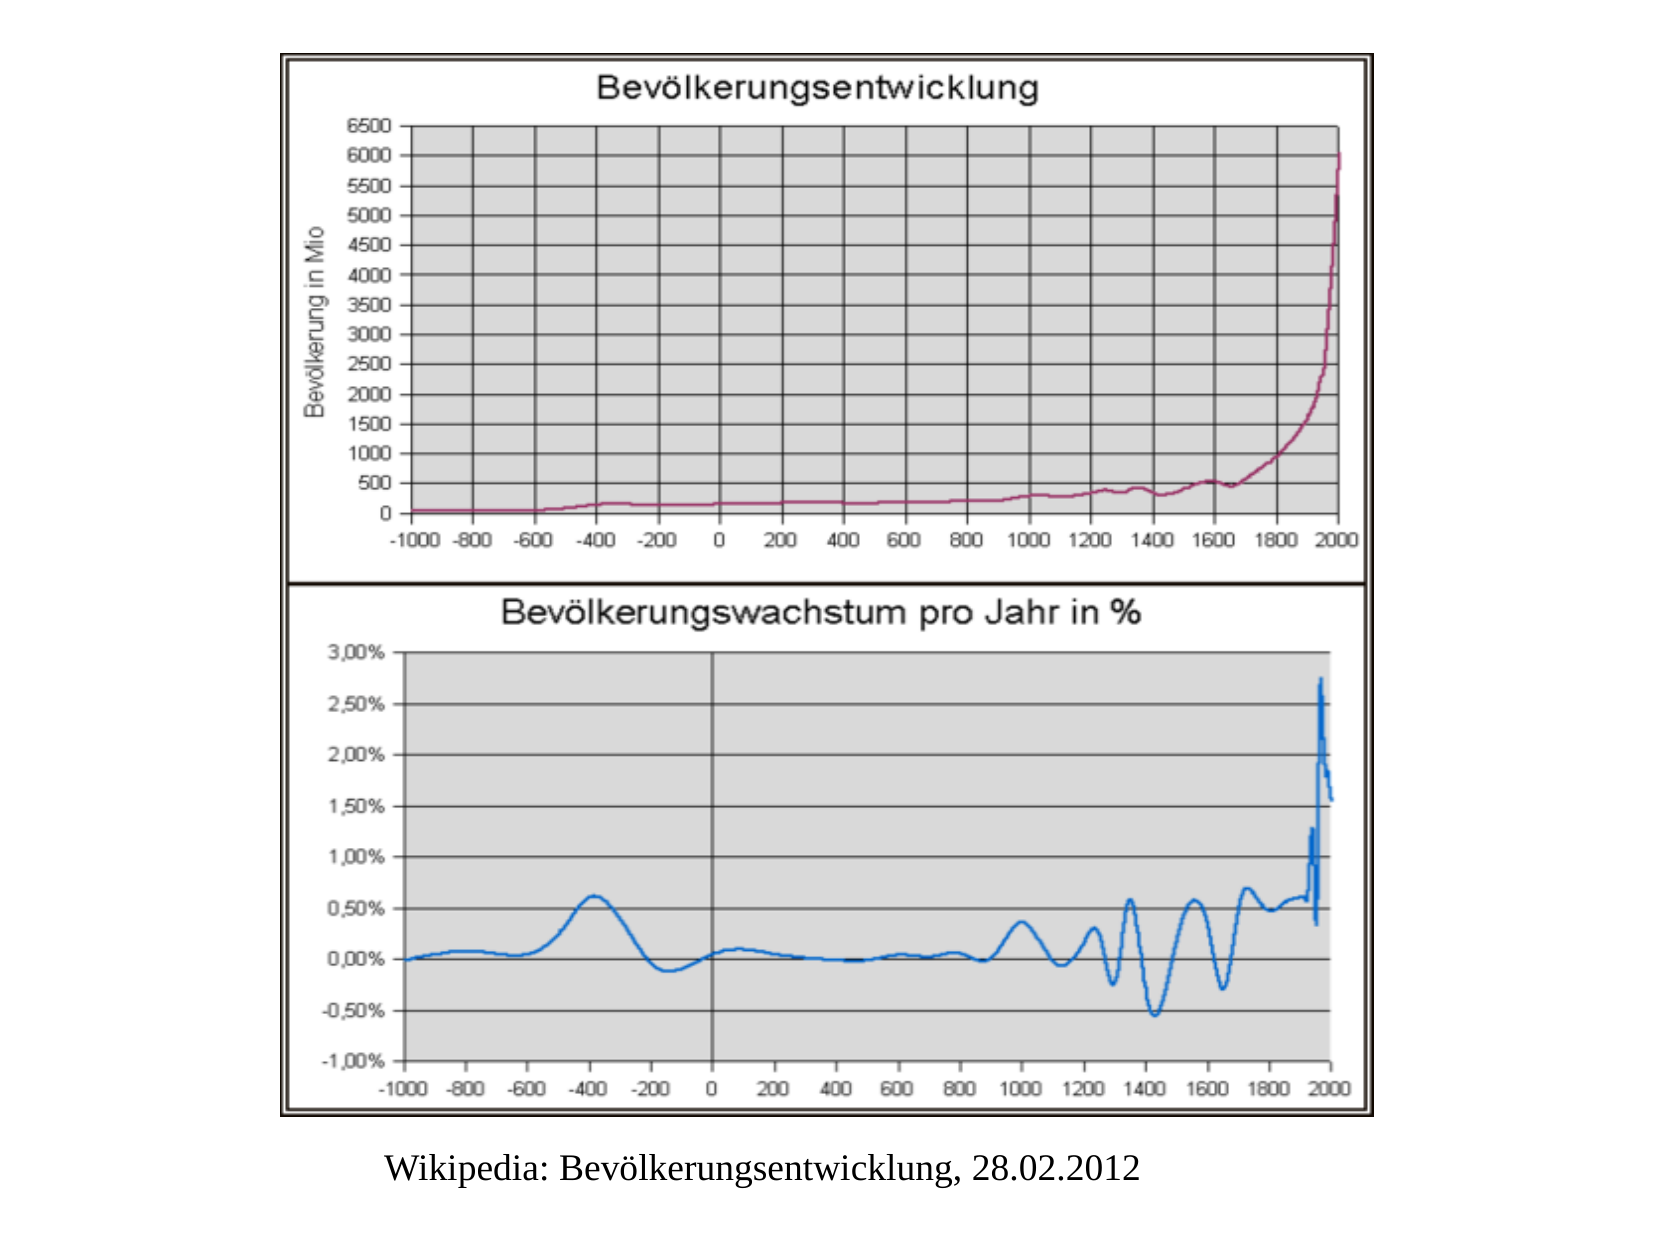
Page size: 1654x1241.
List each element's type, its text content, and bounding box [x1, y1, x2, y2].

text_box Wikipedia: Bevölkerungsentwicklung, 28.02.2012 [369, 1139, 1285, 1197]
picture [280, 53, 1374, 1117]
